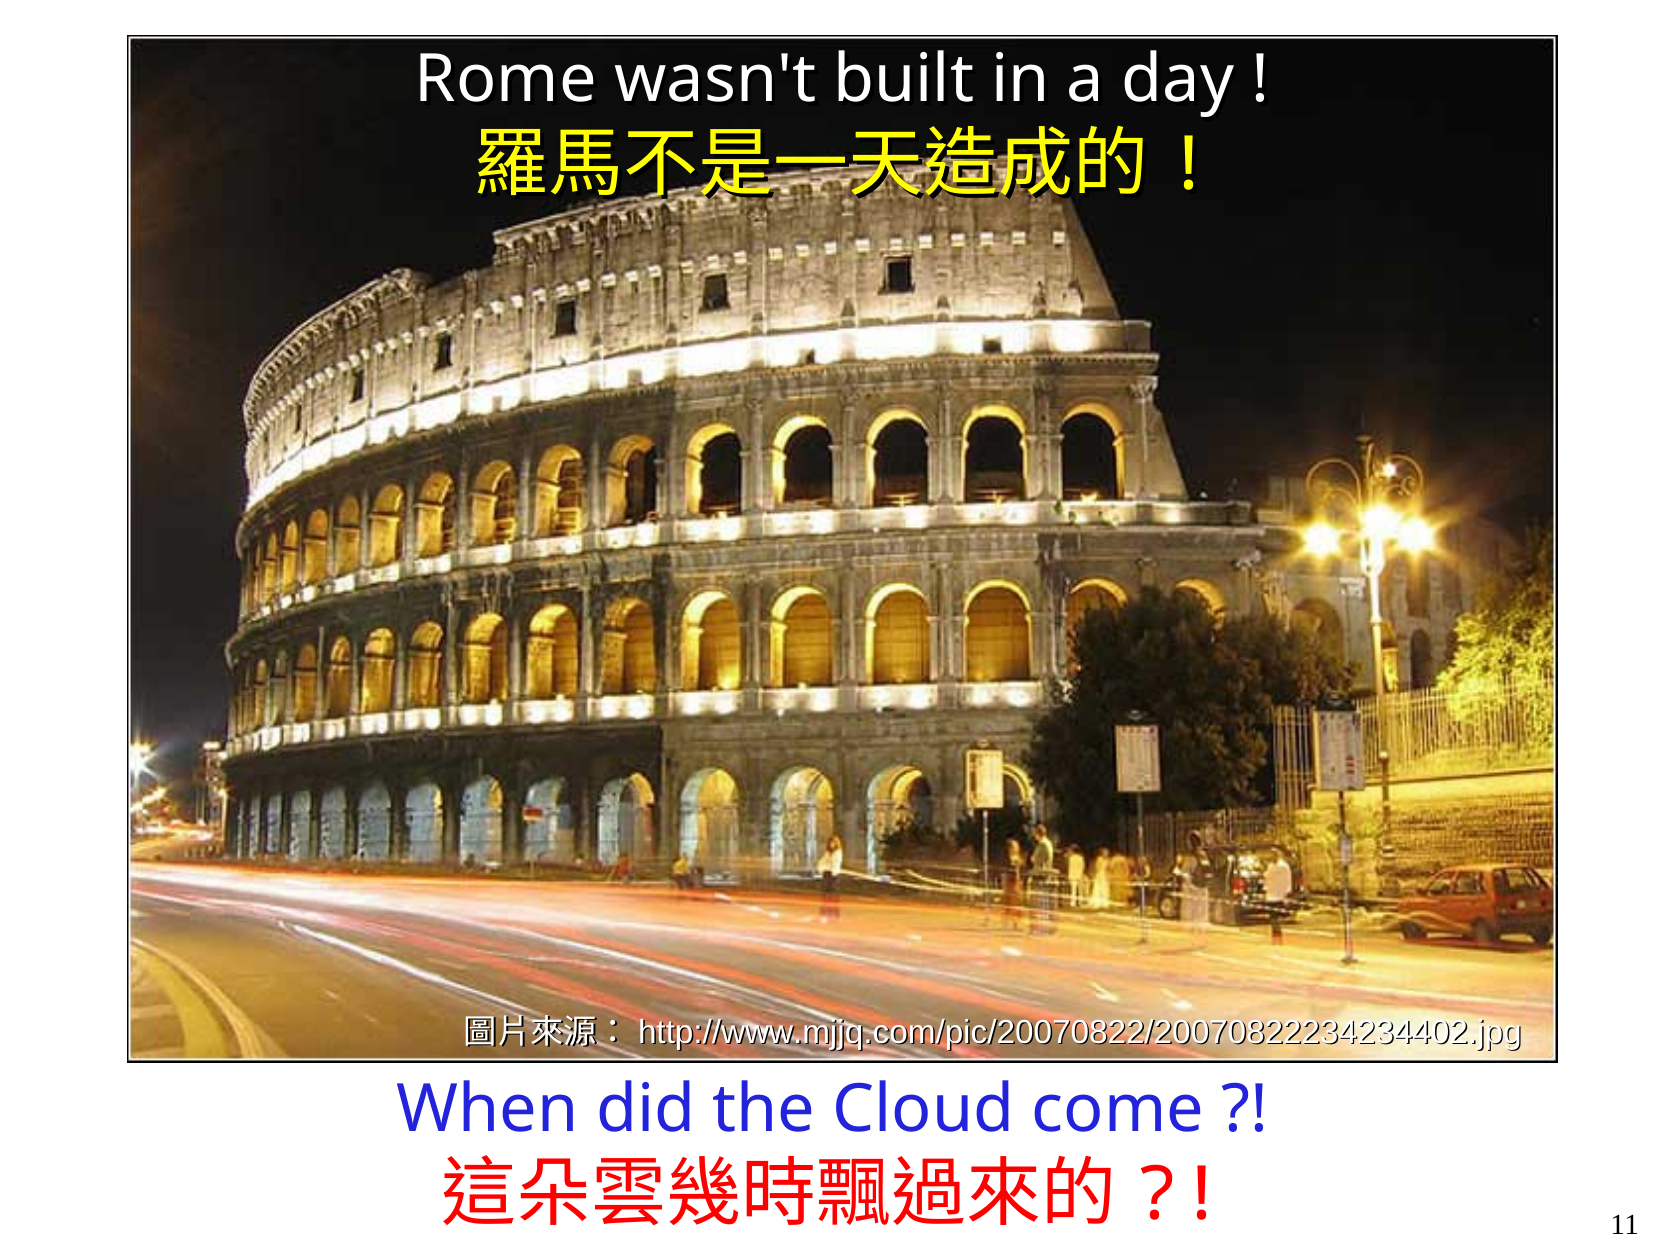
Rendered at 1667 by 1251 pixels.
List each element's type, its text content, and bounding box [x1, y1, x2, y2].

picture [127, 213, 1558, 1057]
text_box When did the Cloud come ?! 這朵雲幾時飄過來的?! [0, 1057, 1667, 1243]
text_box Rome wasn't built in a day ! 羅馬不是一天造成的! [111, 27, 1574, 213]
text_box 圖片來源：http://www.mjjq.com/pic/20070822/20070822234234402.jpg [448, 1002, 1548, 1057]
